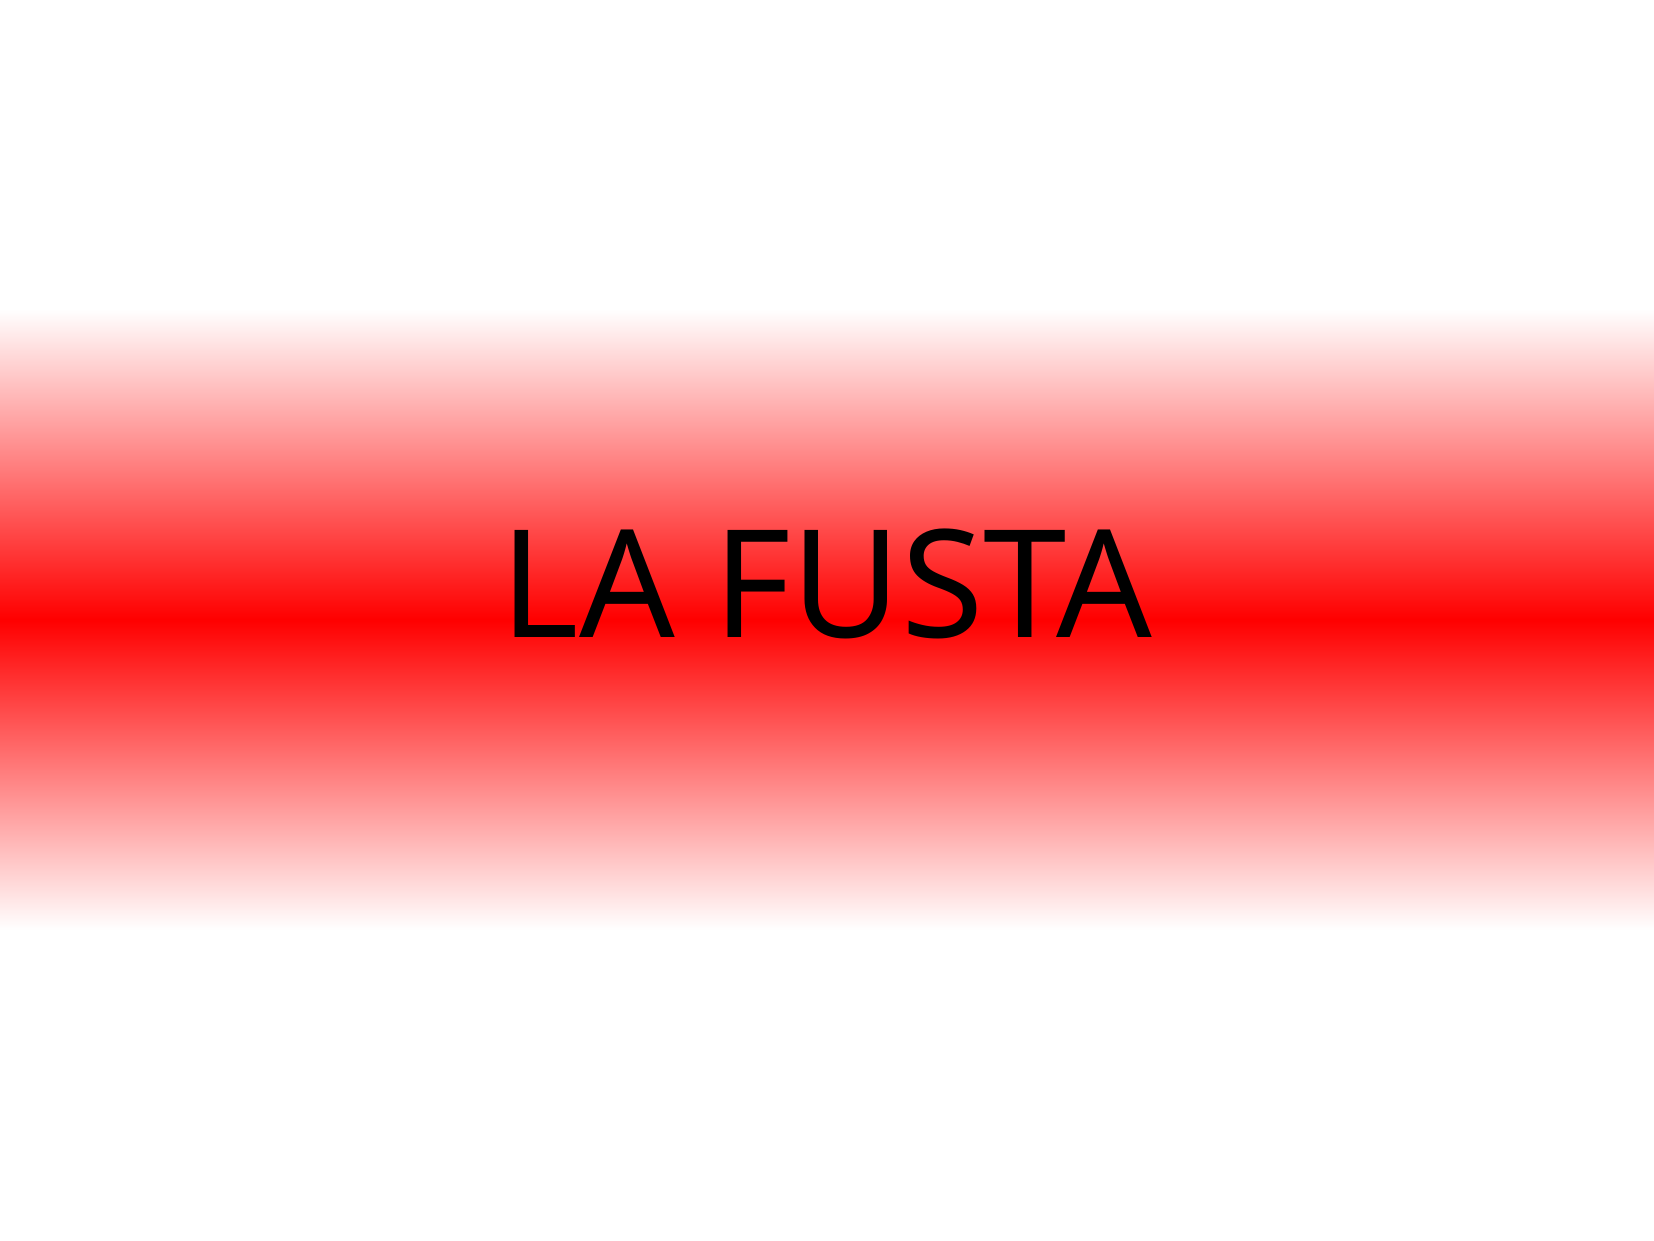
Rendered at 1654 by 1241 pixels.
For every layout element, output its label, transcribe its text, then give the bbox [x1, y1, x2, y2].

subtitle LA FUSTA [82, 49, 1571, 1109]
